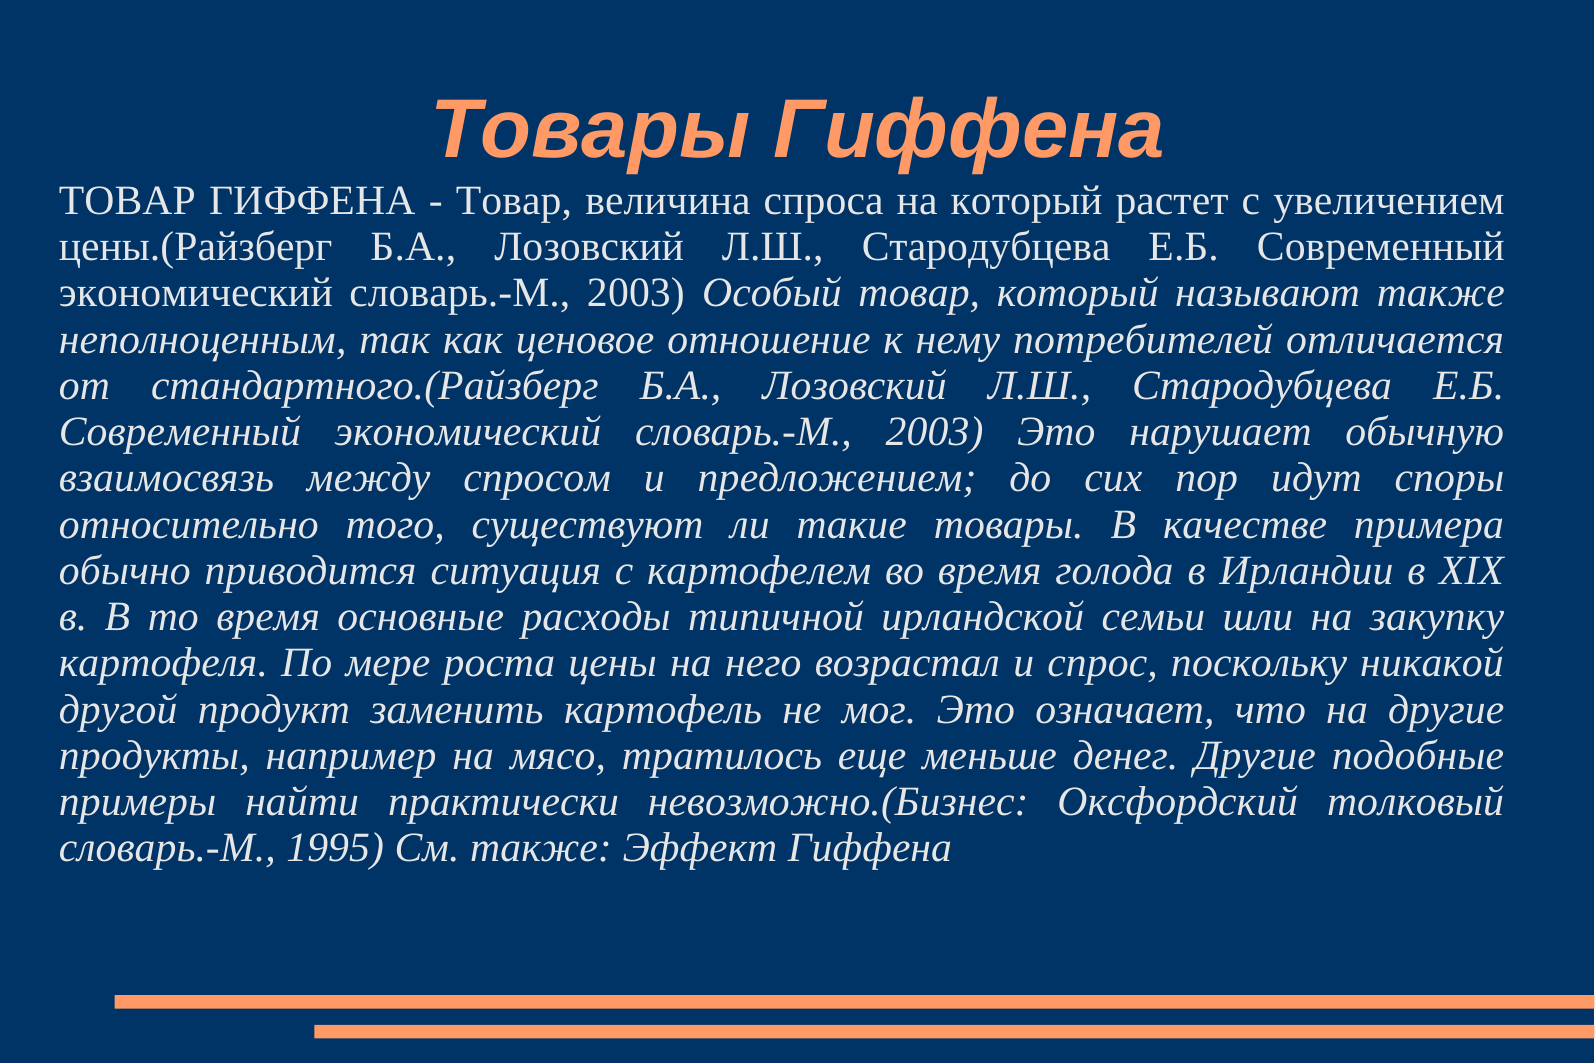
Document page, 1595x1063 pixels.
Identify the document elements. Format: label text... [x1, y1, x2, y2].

title Товары Гиффена [117, 47, 1479, 177]
list ТОВАР ГИФФЕНА - Товар, величина спроса на который растет с увеличением цены.(Райзберг Б.А., Лозовский Л.Ш., Стародубцева Е.Б. Современный экономический словарь.-М., 2003) Особый товар, который называют также неполноценным, так как ценовое отношение к нему потребителей отличается от стандартного.(Райзберг Б.А., Лозовский Л.Ш., Стародубцева Е.Б. Современный экономический словарь.-М., 2003) Это нарушает обычную взаимосвязь между спросом и предложением; до сих пор идут споры относительно того, существуют ли такие товары. В качестве примера обычно приводится ситуация с картофелем во время голода в Ирландии в XIX в. В то время основные расходы типичной ирландской семьи шли на закупку картофеля. По мере роста цены на него возрастал и спрос, поскольку никакой другой продукт заменить картофель не мог. Это означает, что на другие продукты, например на мясо, тратилось еще меньше денег. Другие подобные примеры найти практически невозможно.(Бизнес: Оксфордский толковый словарь.-М., 1995) См. также: Эффект Гиффена [59, 177, 1506, 956]
